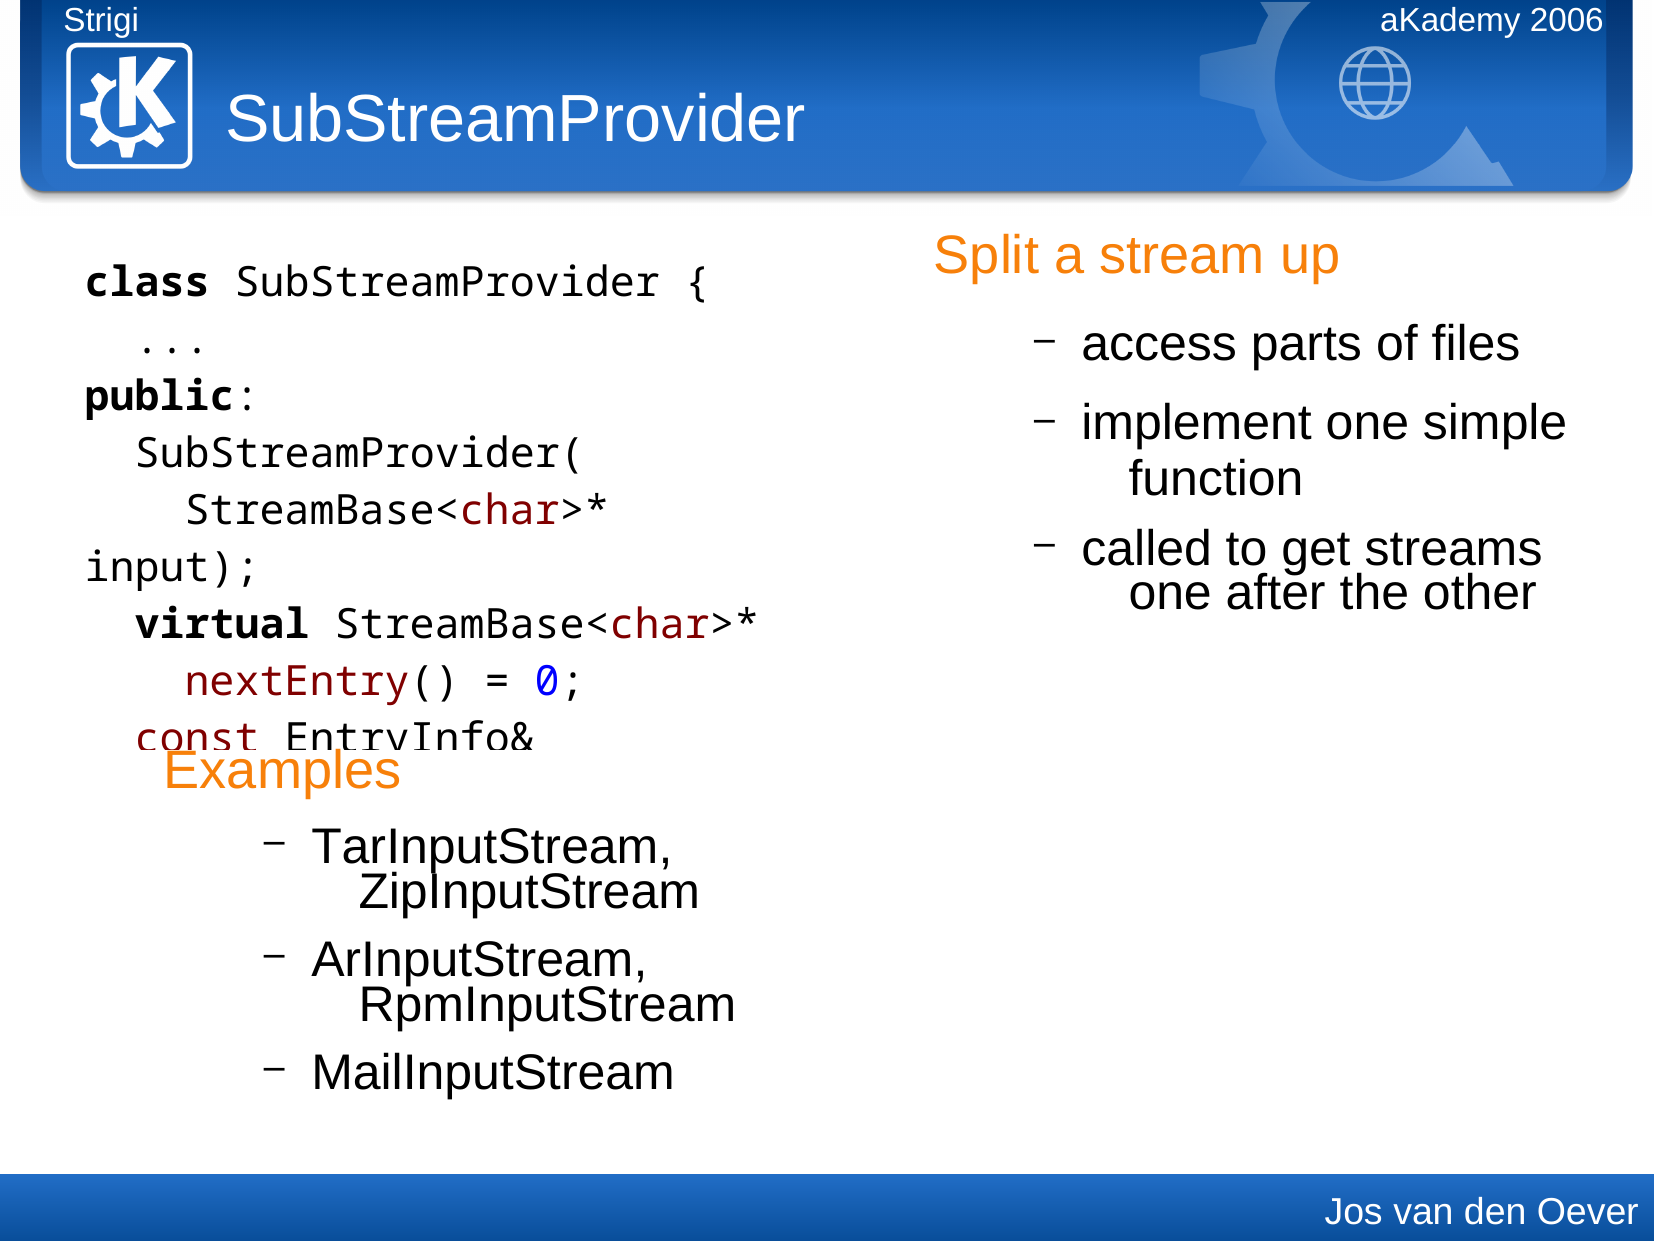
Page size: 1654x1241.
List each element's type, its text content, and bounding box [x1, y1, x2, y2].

list Examples TarInputStream, ZipInputStream ArInputStream, RpmInputStream MailInputStream [75, 750, 802, 1163]
title SubStreamProvider [225, 49, 1571, 188]
list Split a stream up access parts of files implement one simple function called to get streams one after the other [845, 225, 1572, 1109]
picture [0, 0, 1652, 216]
text_box class SubStreamProvider { ... public: SubStreamProvider( StreamBase<char>* input); virtual StreamBase<char>* nextEntry() = 0; const EntryInfo& getEntryInfo() const; ... }; [69, 244, 820, 836]
